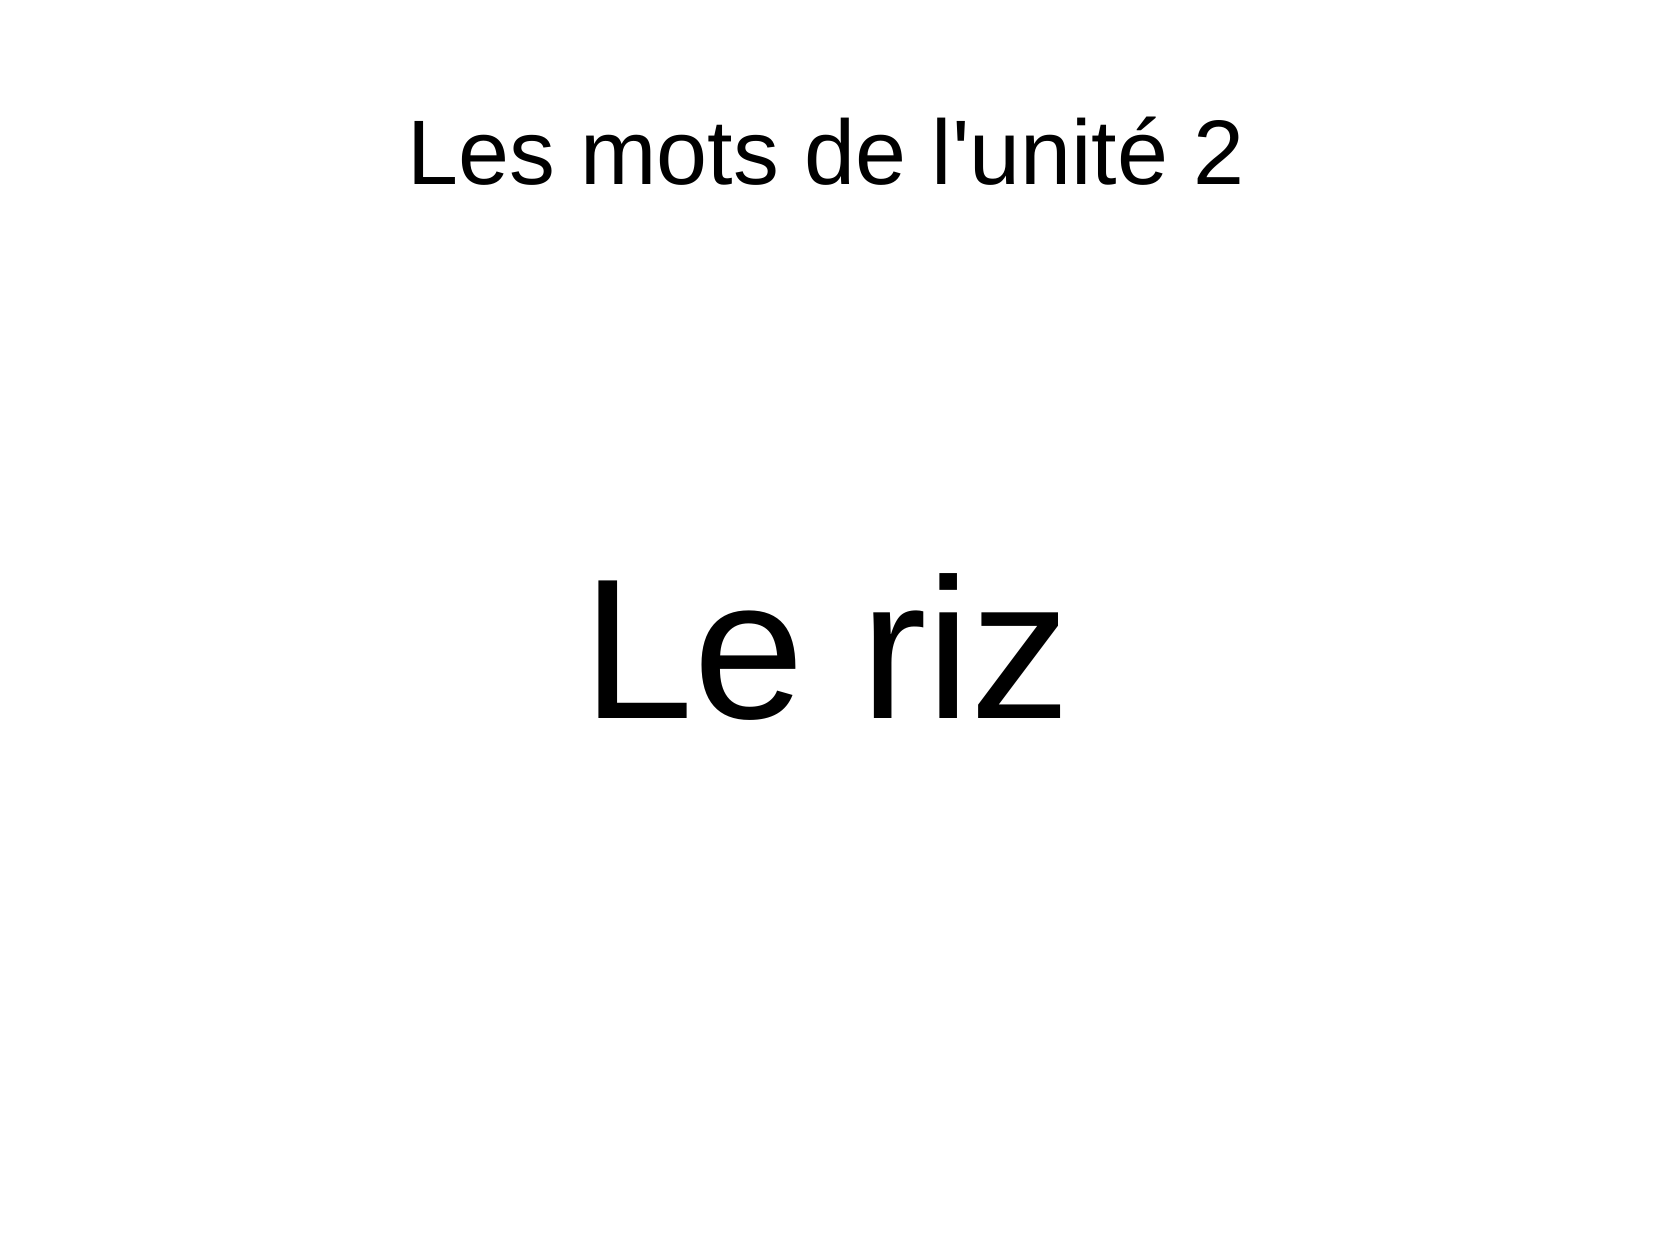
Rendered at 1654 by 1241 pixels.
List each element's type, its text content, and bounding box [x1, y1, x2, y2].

subtitle Le riz [82, 290, 1571, 1010]
title Les mots de l'unité 2 [82, 49, 1571, 257]
